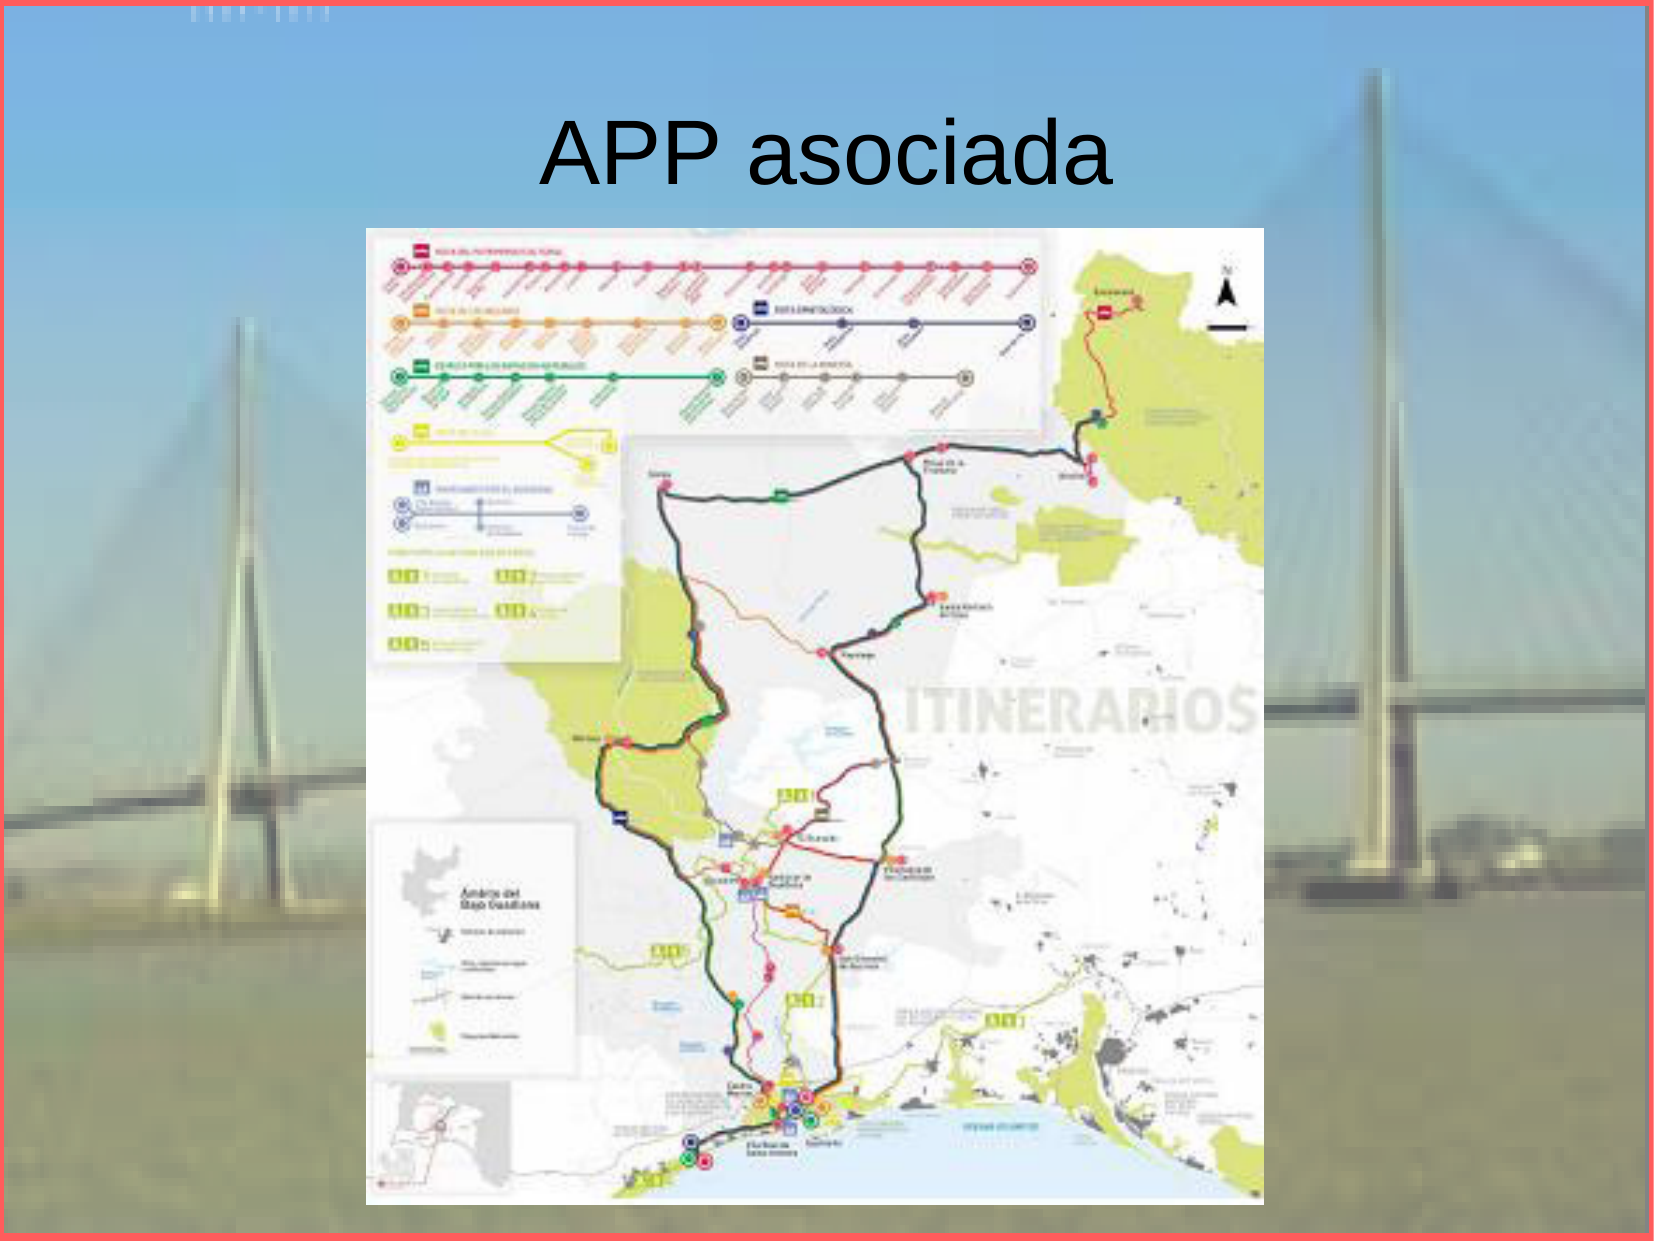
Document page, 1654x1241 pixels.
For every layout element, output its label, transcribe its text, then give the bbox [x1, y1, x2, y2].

picture [366, 228, 1264, 1205]
title APP asociada [82, 49, 1571, 257]
